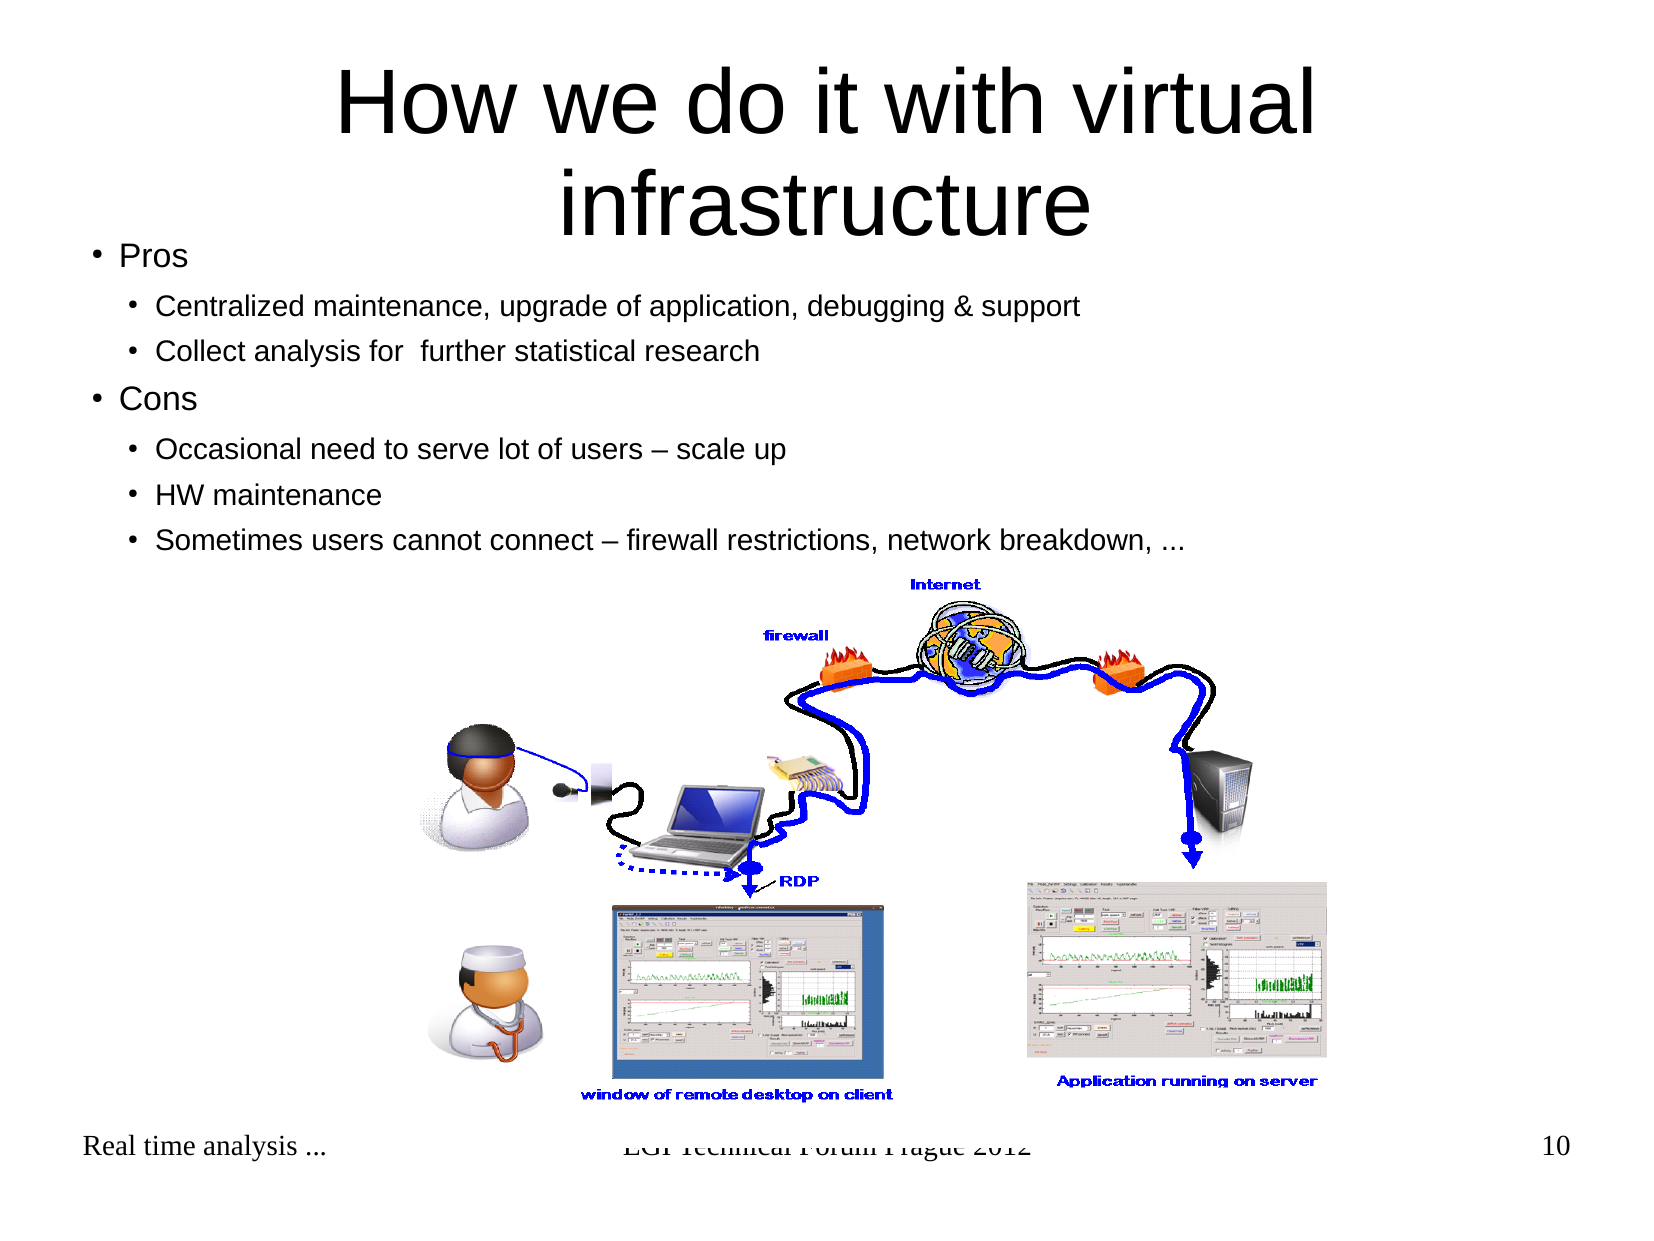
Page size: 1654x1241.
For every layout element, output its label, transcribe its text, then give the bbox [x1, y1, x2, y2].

picture [406, 560, 1388, 1148]
list Pros Centralized maintenance, upgrade of application, debugging & support Collect analysis for further statistical research Cons Occasional need to serve lot of users – scale up HW maintenance Sometimes users cannot connect – firewall restrictions, network breakdown, ... [82, 236, 1571, 562]
title How we do it with virtual infrastructure [82, 49, 1571, 236]
